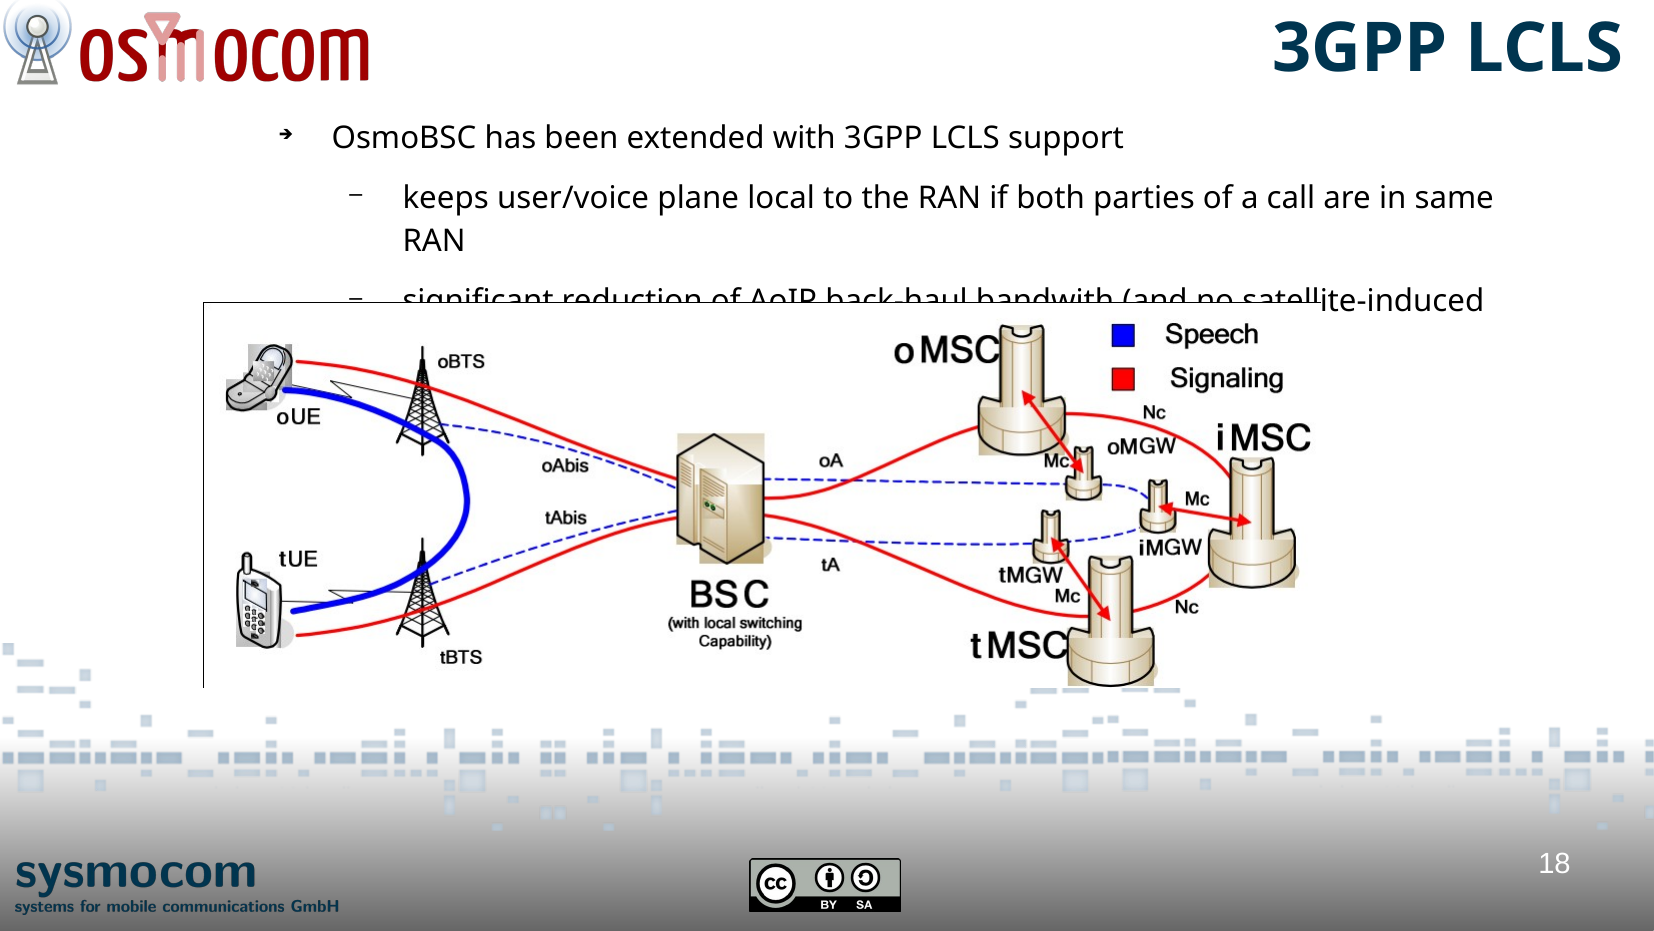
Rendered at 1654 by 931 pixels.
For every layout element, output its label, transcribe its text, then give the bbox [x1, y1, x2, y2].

picture [0, 0, 376, 92]
picture [0, 302, 1654, 831]
picture [15, 861, 339, 915]
picture [749, 858, 901, 912]
title 3GPP LCLS [383, 0, 1625, 94]
list OsmoBSC has been extended with 3GPP LCLS support keeps user/voice plane local to the RAN if both parties of a call are in same RAN significant reduction of AoIP back-haul bandwith (and no satellite-induced latency) [260, 114, 1561, 654]
